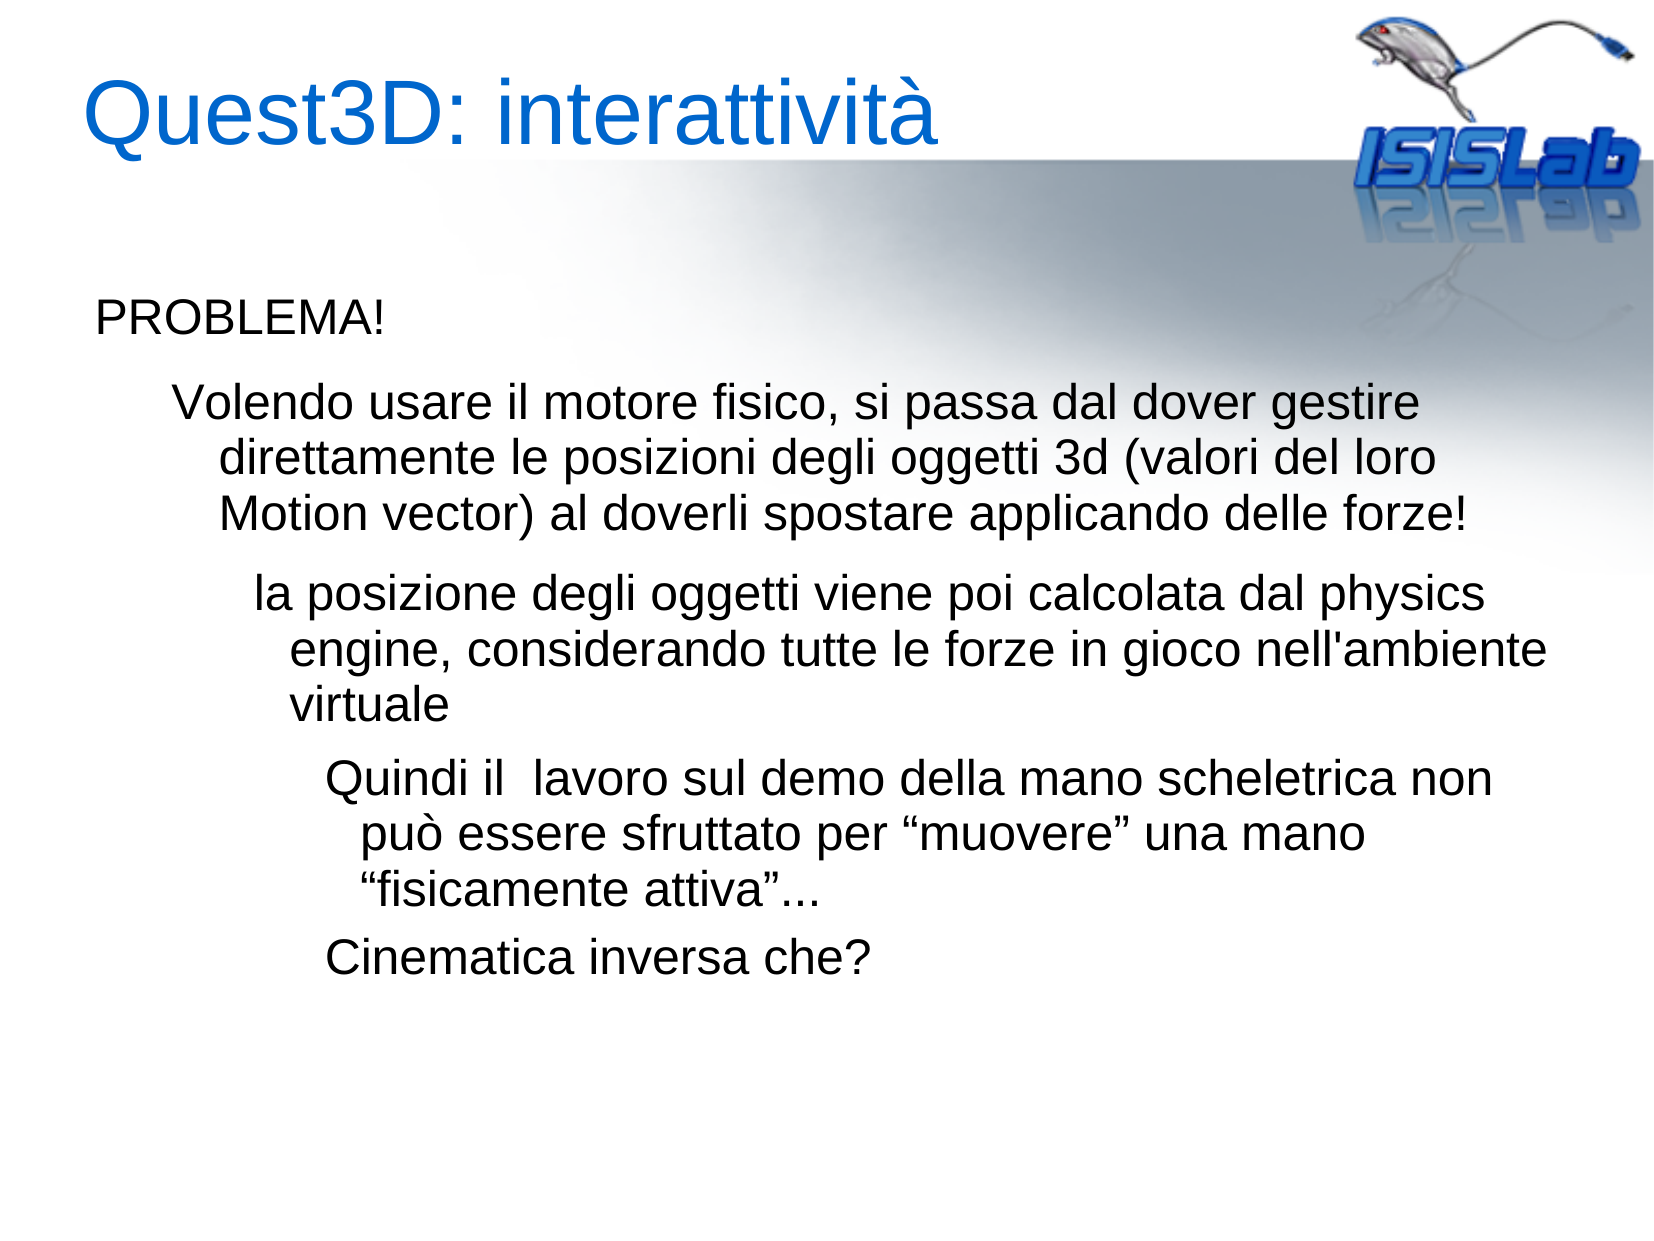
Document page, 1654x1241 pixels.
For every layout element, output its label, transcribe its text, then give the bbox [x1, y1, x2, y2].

list PROBLEMA! Volendo usare il motore fisico, si passa dal dover gestire direttamente le posizioni degli oggetti 3d (valori del loro Motion vector) al doverli spostare applicando delle forze! la posizione degli oggetti viene poi calcolata dal physics engine, considerando tutte le forze in gioco nell'ambiente virtuale Quindi il lavoro sul demo della mano scheletrica non può essere sfruttato per “muovere” una mano “fisicamente attiva”... Cinematica inversa che? [76, 288, 1565, 1093]
picture [0, 0, 1654, 1241]
title Quest3D: interattività [82, 49, 1571, 178]
